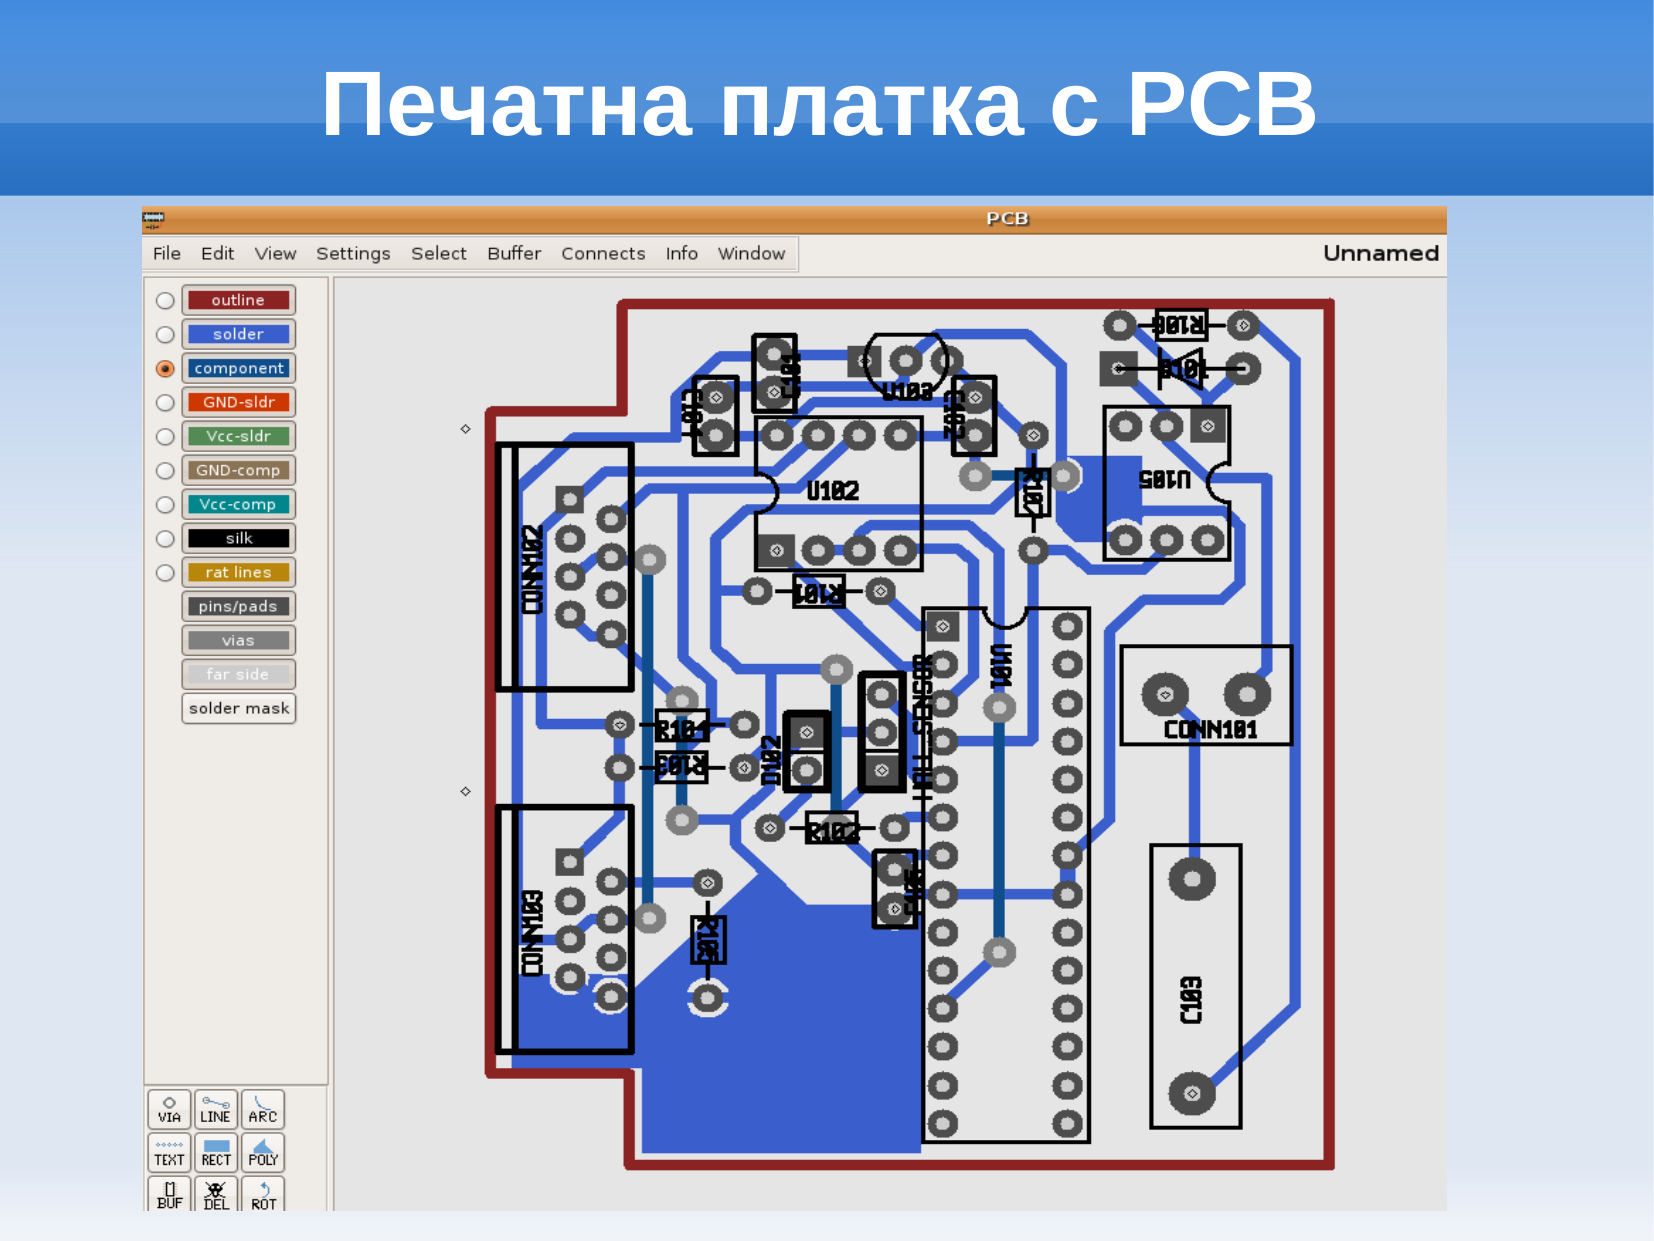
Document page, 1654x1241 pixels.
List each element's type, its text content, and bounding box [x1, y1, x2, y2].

picture [0, 0, 1654, 1241]
title Печатна платка с PCB [76, 7, 1565, 200]
text_box [59, 265, 1548, 1224]
